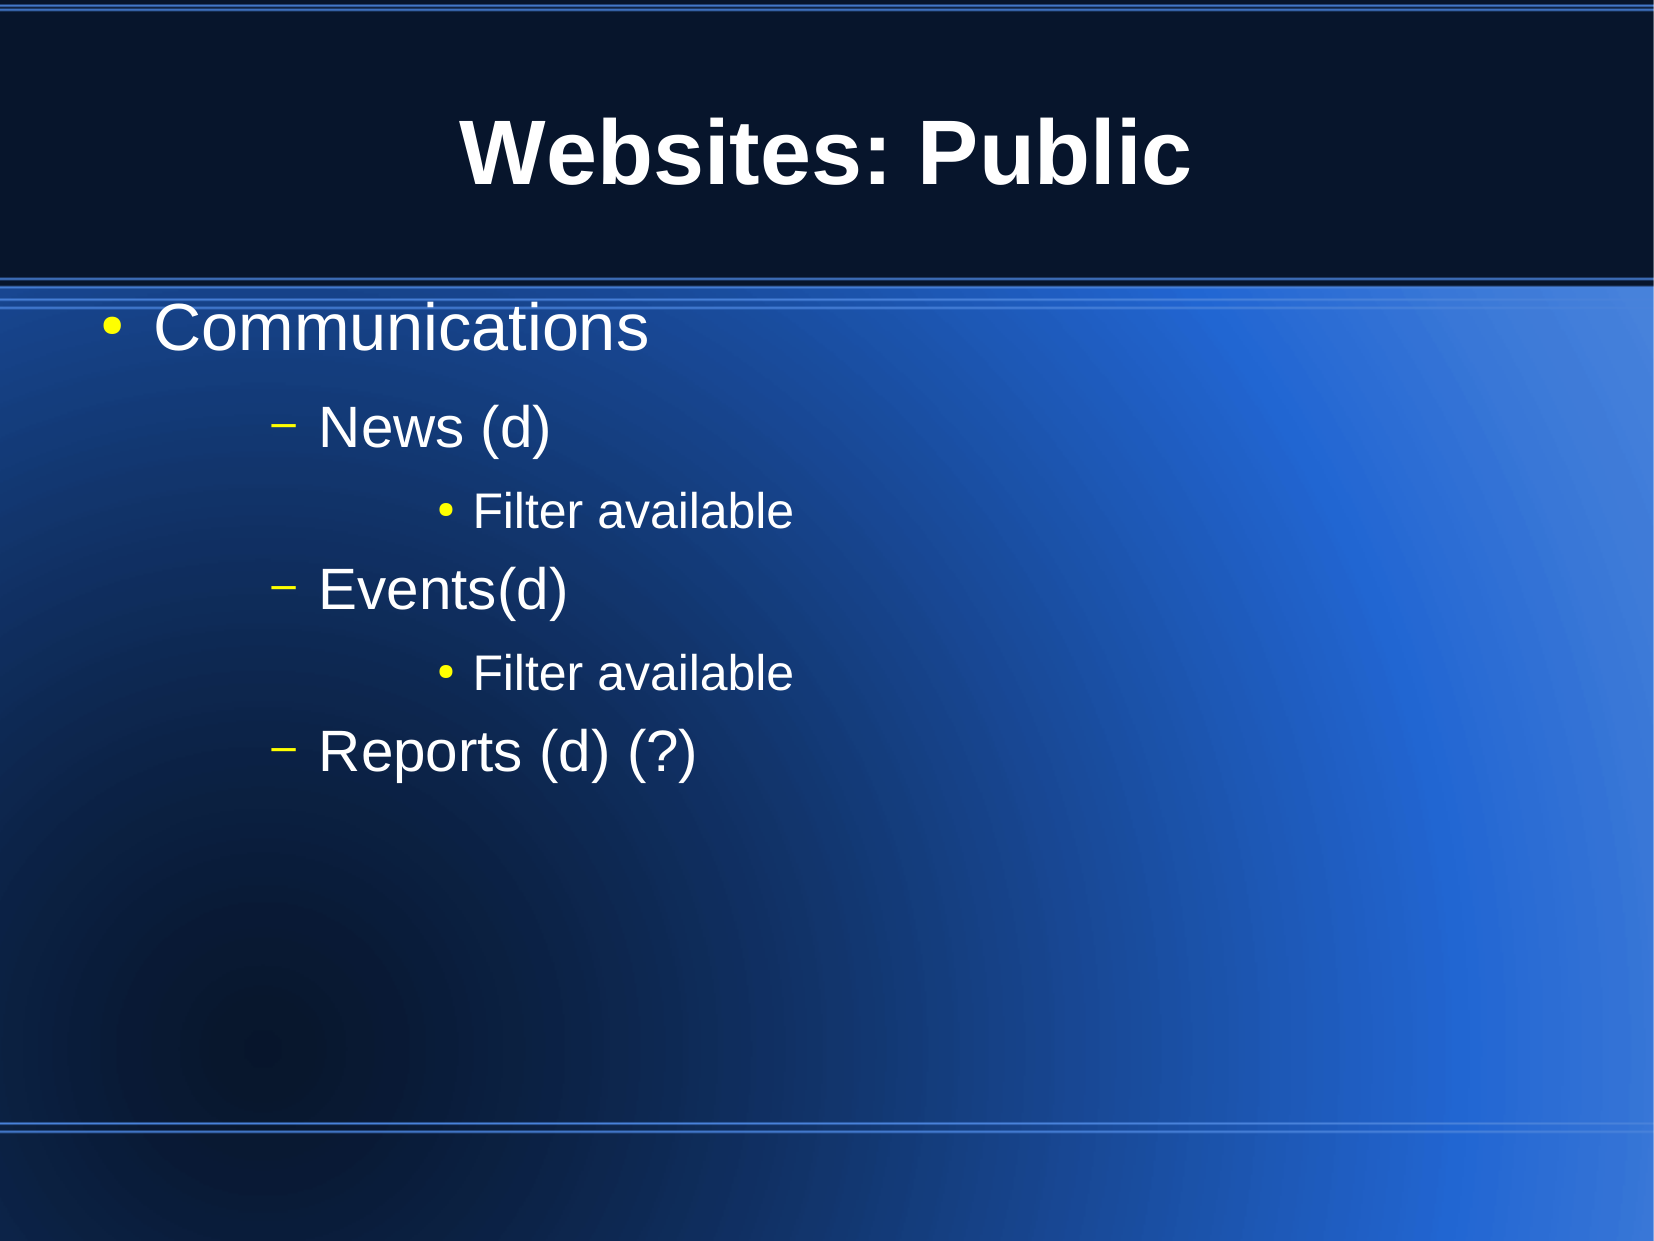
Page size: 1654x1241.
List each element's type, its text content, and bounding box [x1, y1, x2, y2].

title Websites: Public [82, 49, 1571, 257]
picture [0, 0, 1654, 1241]
list Communications News (d) Filter available Events(d) Filter available Reports (d) (?) [82, 290, 1571, 1109]
